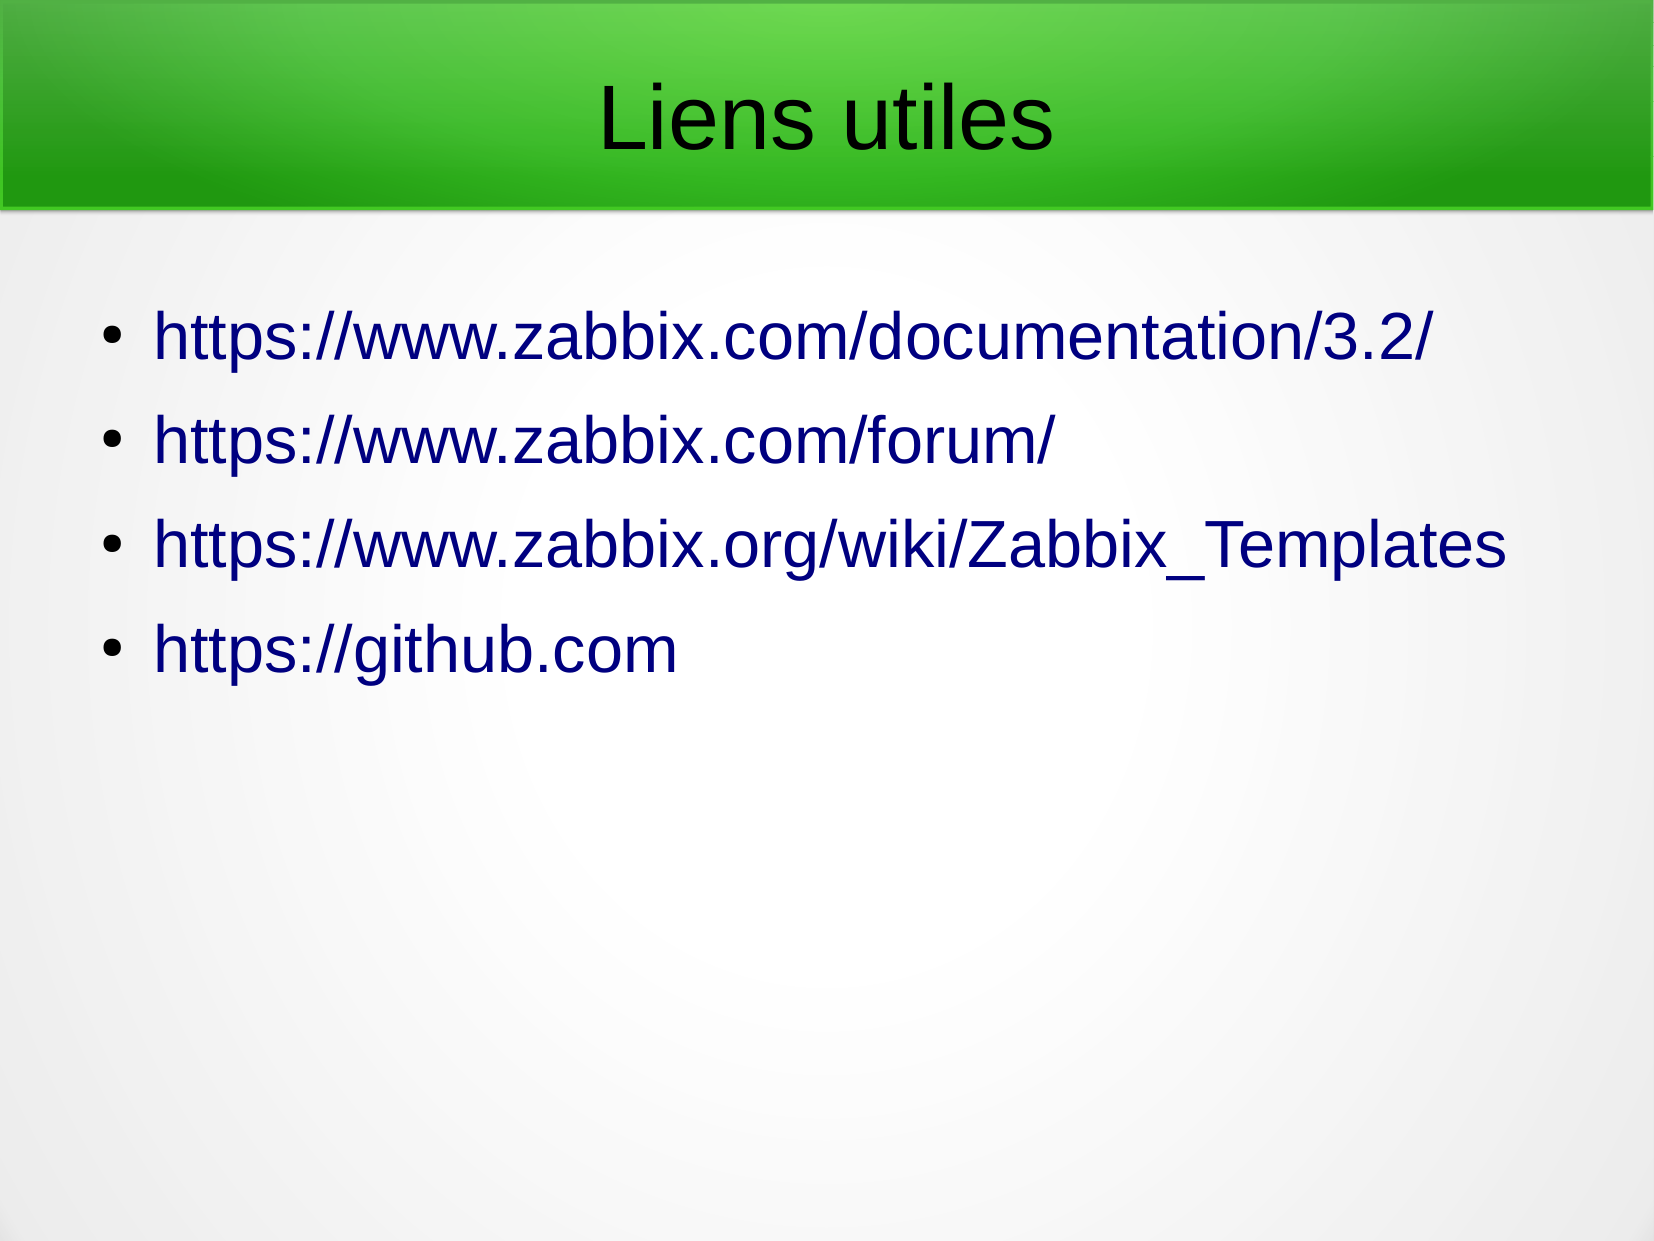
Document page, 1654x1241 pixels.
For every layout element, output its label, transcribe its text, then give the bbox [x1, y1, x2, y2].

list https://www.zabbix.com/documentation/3.2/ https://www.zabbix.com/forum/ https://www.zabbix.org/wiki/Zabbix_Templates https://github.com [82, 299, 1571, 1019]
title Liens utiles [82, 47, 1571, 189]
